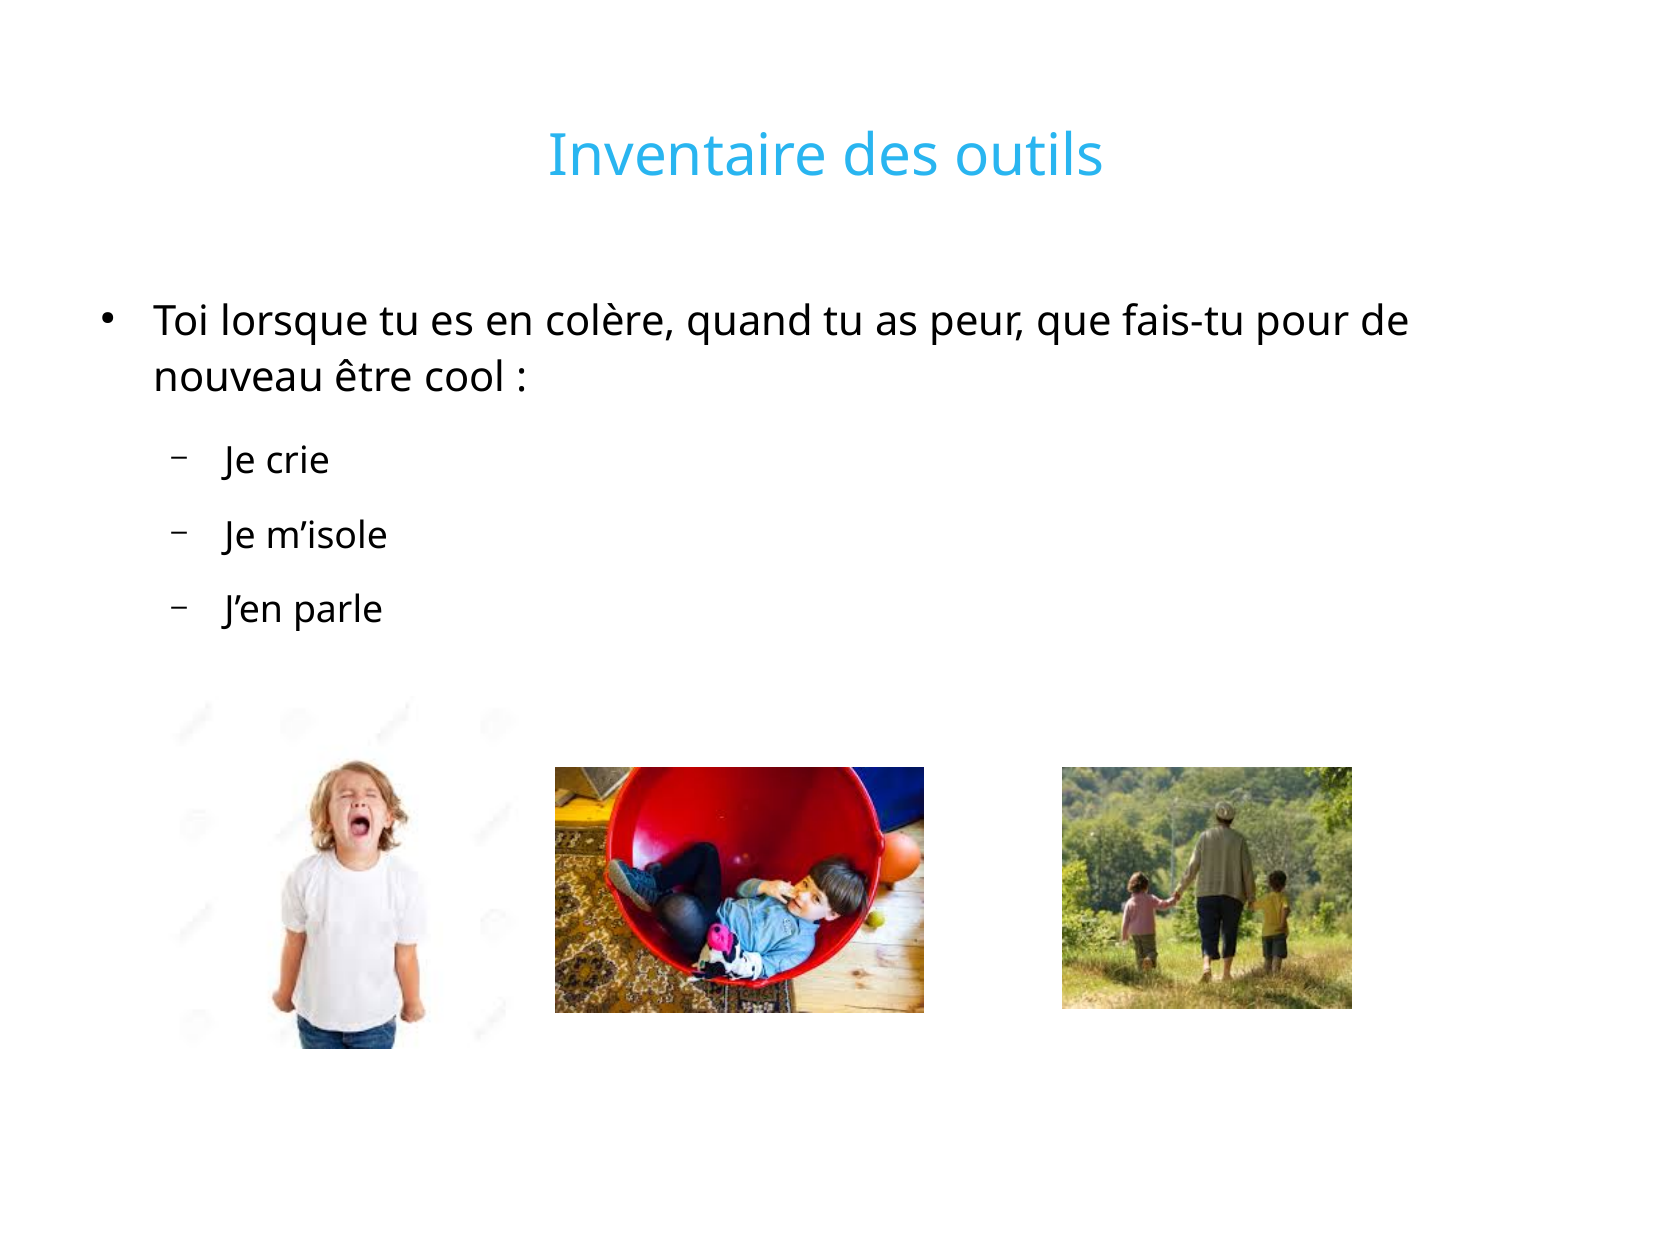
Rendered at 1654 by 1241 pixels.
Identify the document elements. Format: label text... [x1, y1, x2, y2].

picture [555, 767, 924, 1013]
picture [168, 696, 520, 1049]
title Inventaire des outils [82, 49, 1571, 257]
list Toi lorsque tu es en colère, quand tu as peur, que fais-tu pour de nouveau être cool : Je crie Je m’isole J’en parle [82, 290, 1571, 1010]
picture [1062, 767, 1352, 1009]
